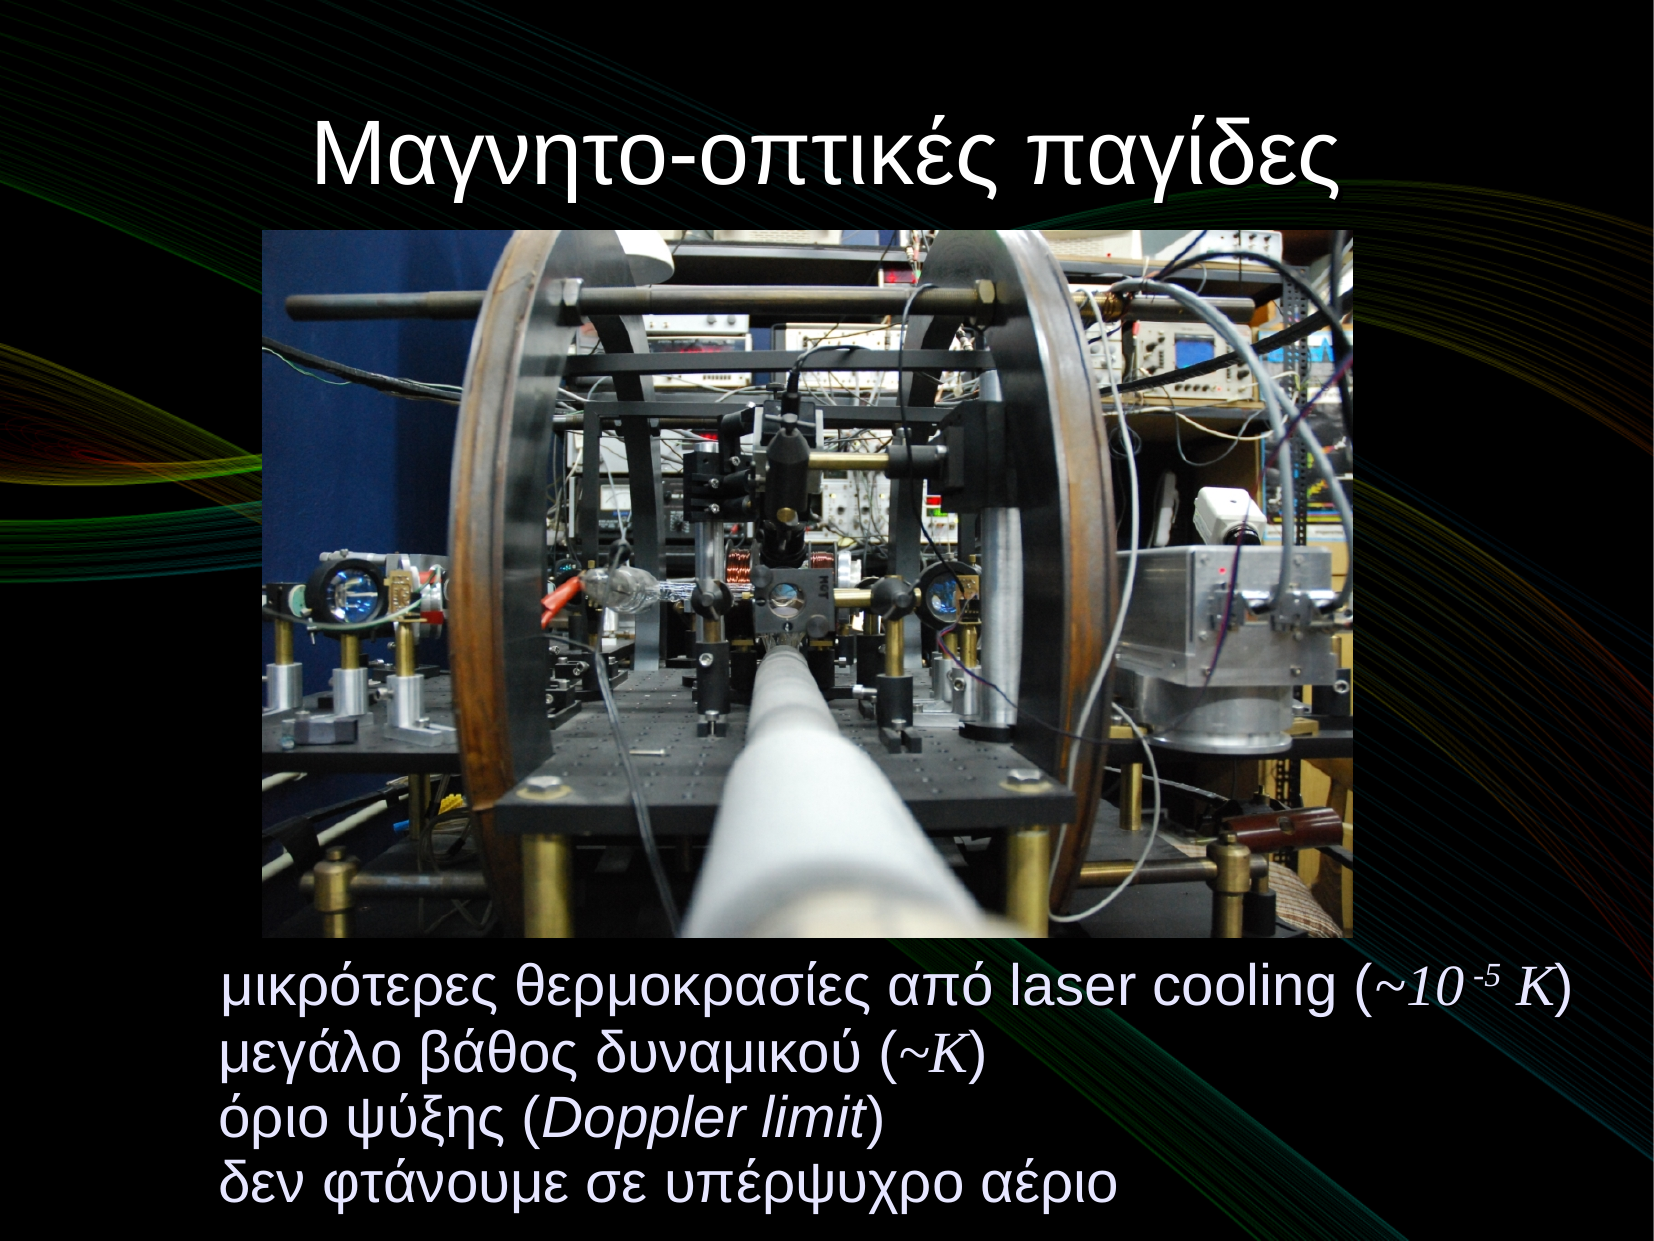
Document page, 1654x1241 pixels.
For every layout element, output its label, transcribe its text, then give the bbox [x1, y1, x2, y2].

picture [0, 0, 1654, 1241]
title Μαγνητο-οπτικές παγίδες [82, 56, 1571, 250]
text_box μικρότερες θερμοκρασίες από laser cooling (~10 -5 Κ) μεγάλο βάθος δυναμικού (~Κ) όριο ψύξης (Doppler limit) δεν φτάνουμε σε υπέρψυχρο αέριο [187, 937, 1654, 1223]
